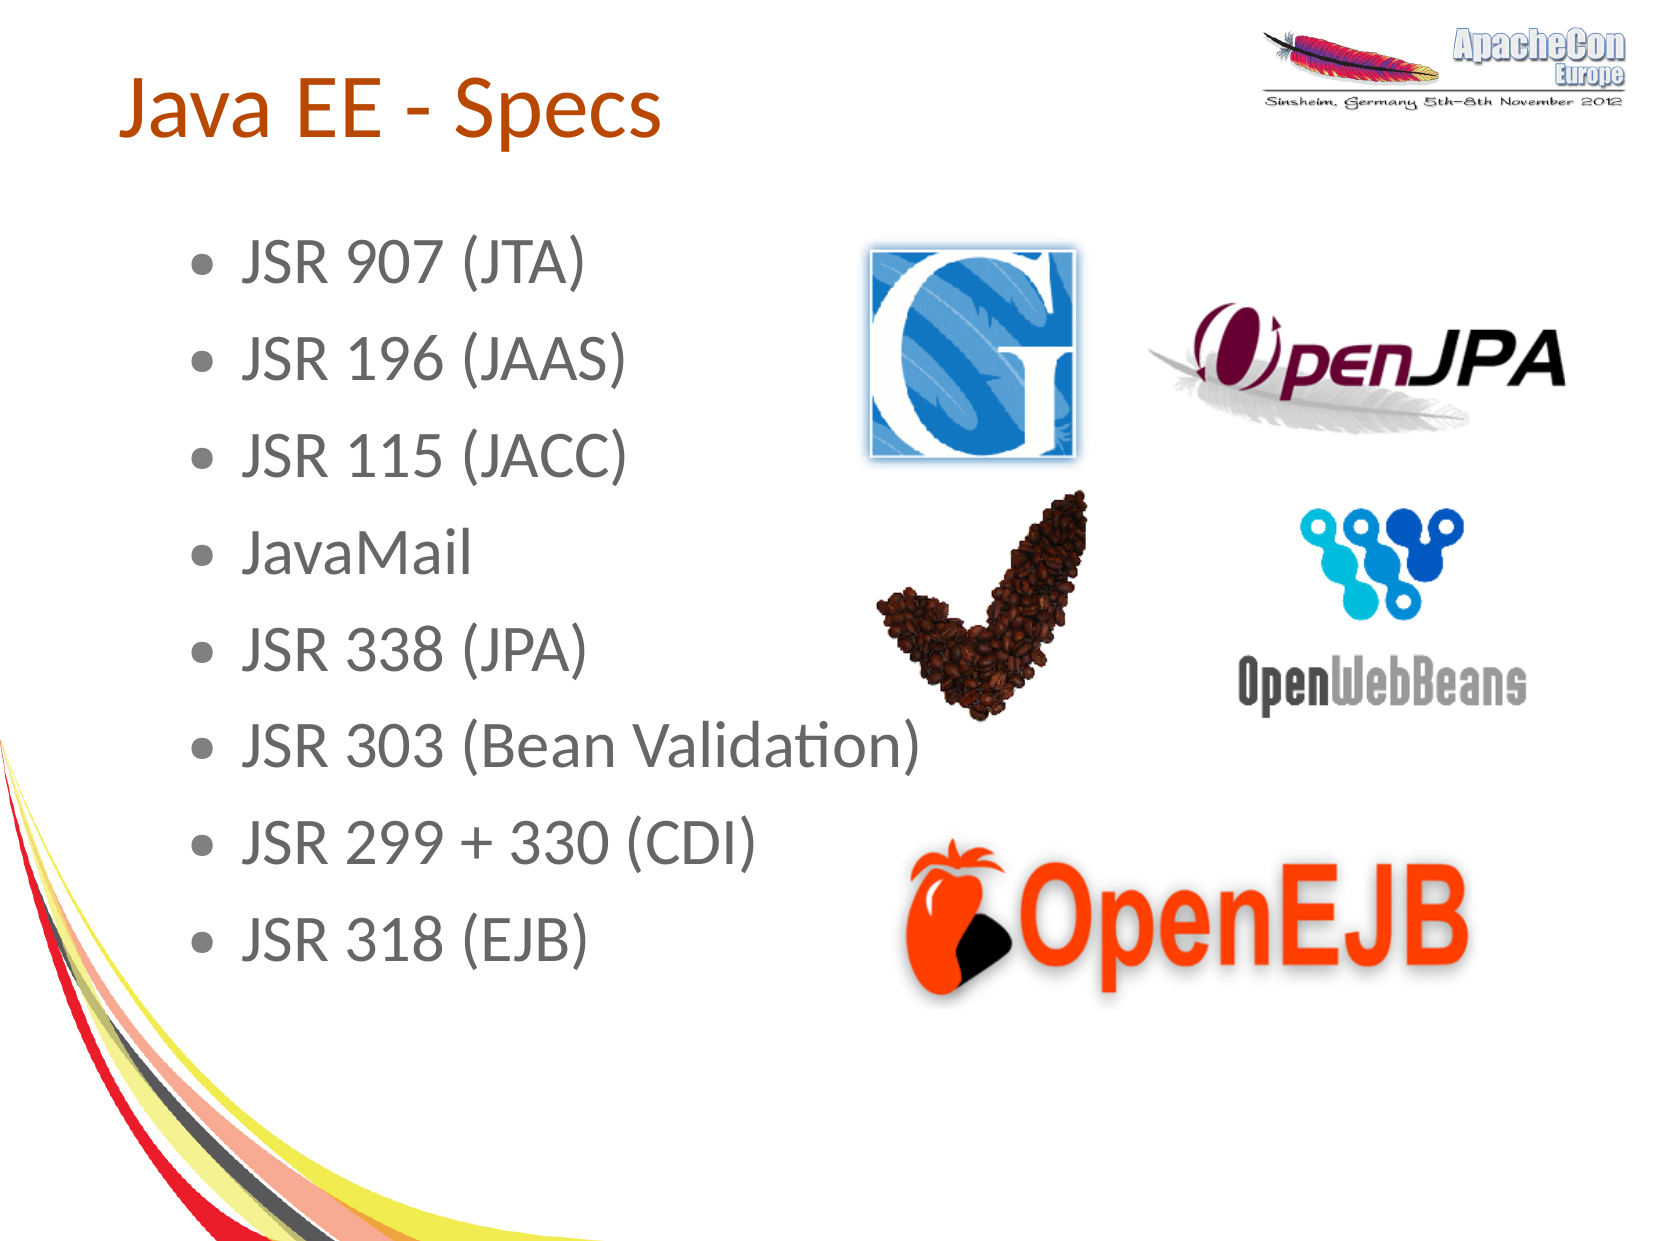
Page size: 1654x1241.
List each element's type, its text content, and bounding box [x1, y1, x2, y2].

title Java EE - Specs [59, 59, 1418, 171]
picture [0, 0, 1654, 1241]
list JSR 907 (JTA) JSR 196 (JAAS) JSR 115 (JACC) JavaMail JSR 338 (JPA) JSR 303 (Bean Validation) JSR 299 + 330 (CDI) JSR 318 (EJB) [170, 233, 1529, 1096]
